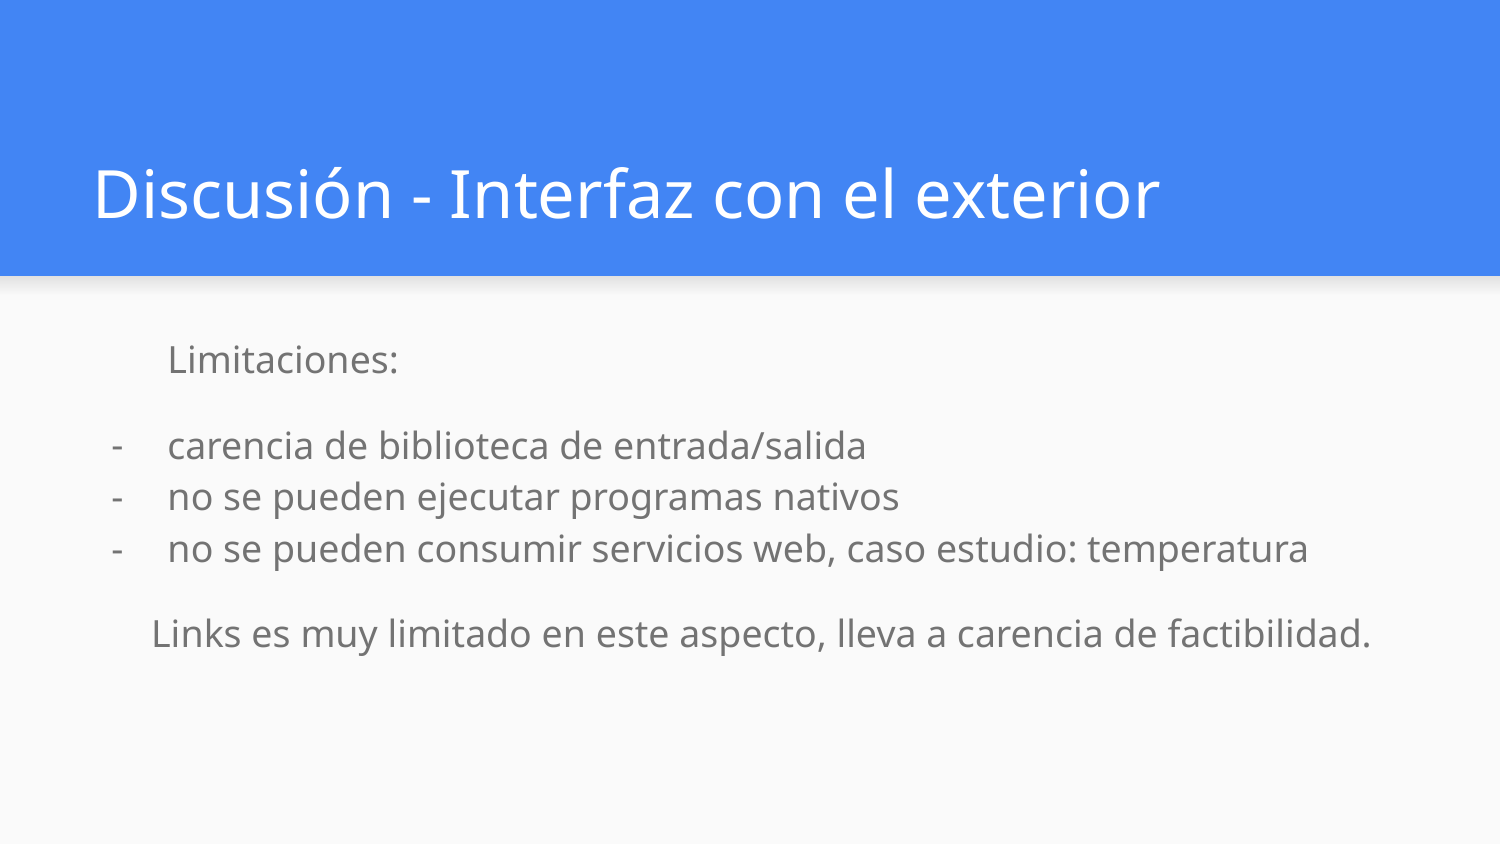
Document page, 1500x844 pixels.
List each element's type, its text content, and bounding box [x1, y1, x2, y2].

list Limitaciones: carencia de biblioteca de entrada/salida no se pueden ejecutar programas nativos no se pueden consumir servicios web, caso estudio: temperatura Links es muy limitado en este aspecto, lleva a carencia de factibilidad. [77, 314, 1427, 760]
title Discusión - Interfaz con el exterior [77, 121, 1427, 248]
